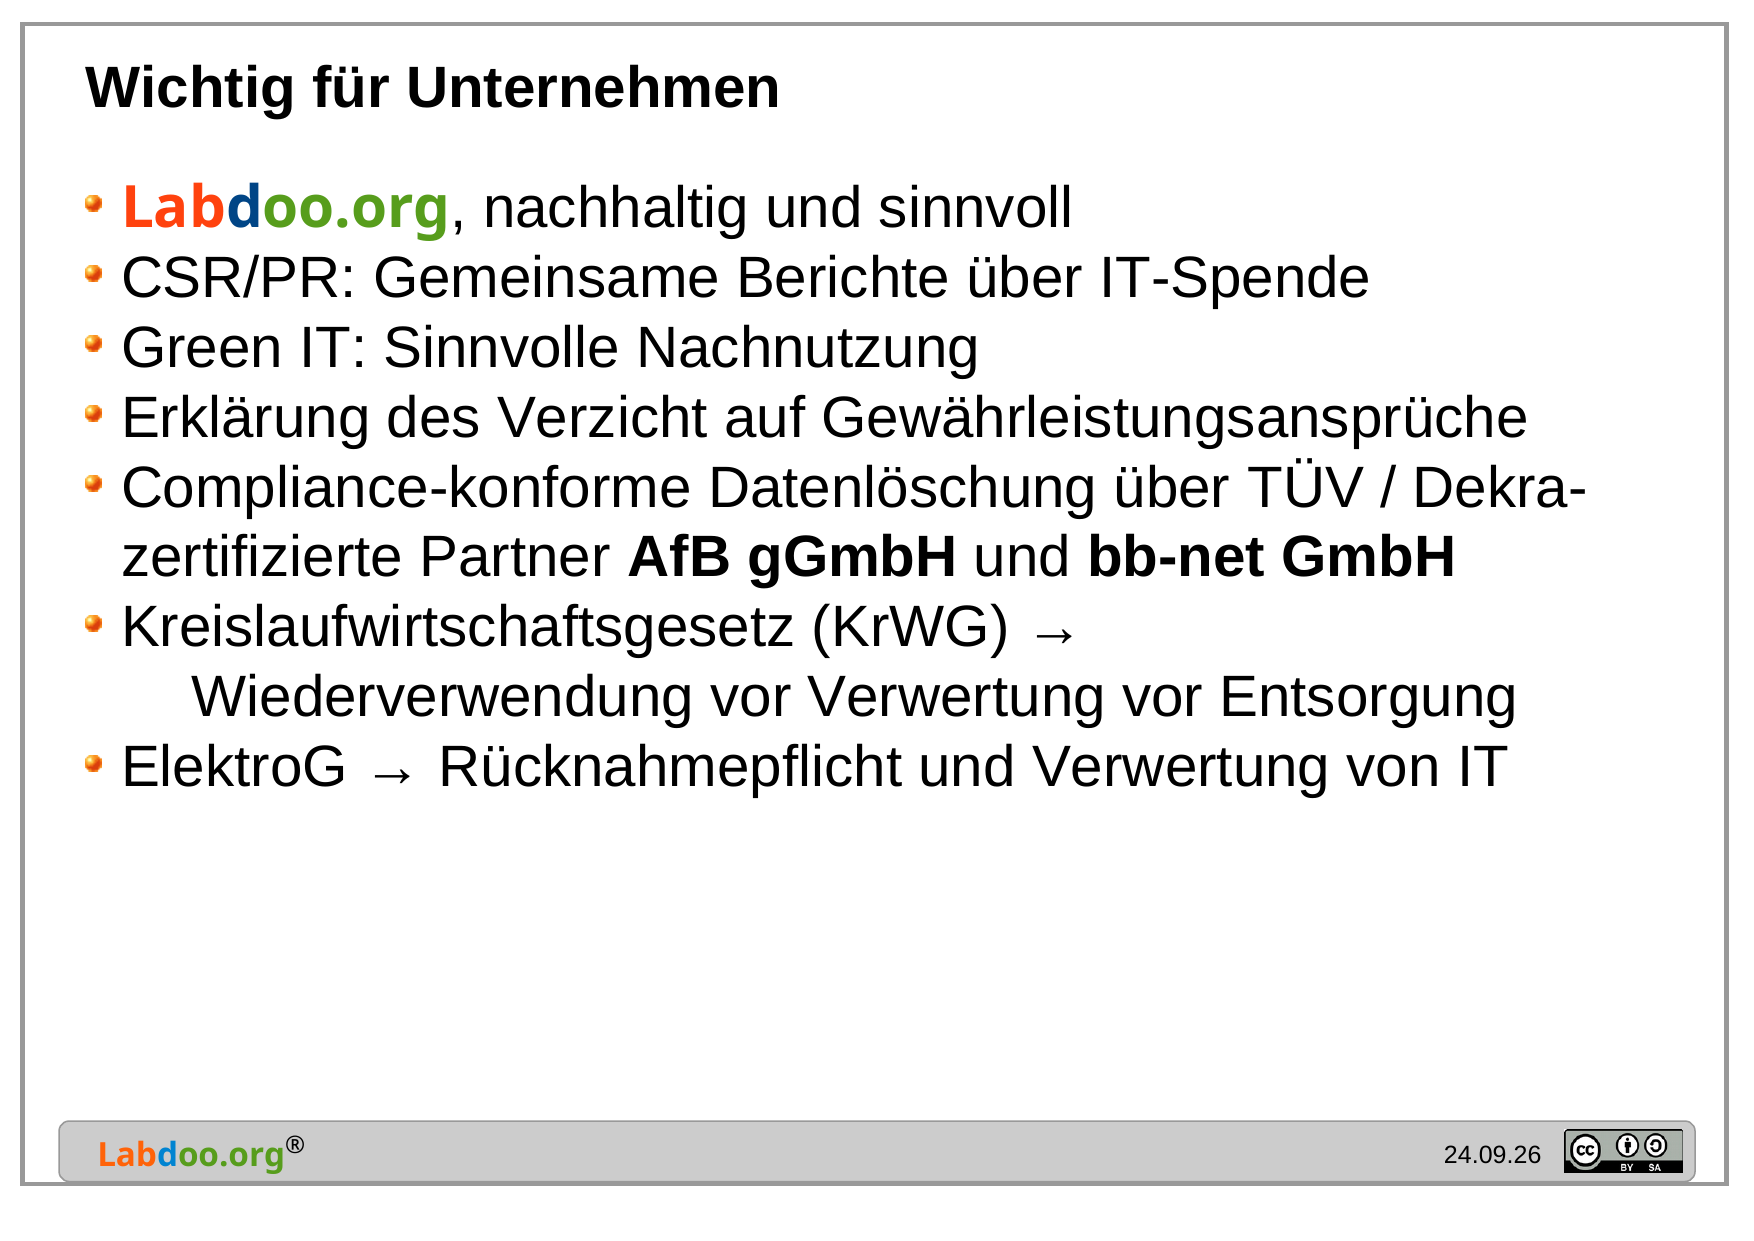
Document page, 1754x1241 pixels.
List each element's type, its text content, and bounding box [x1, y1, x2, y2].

text_box Labdoo.org® [82, 1100, 754, 1179]
picture [1564, 1129, 1683, 1173]
text_box Wichtig für Unternehmen Labdoo.org, nachhaltig und sinnvoll CSR/PR: Gemeinsame Berichte über IT-Spende Green IT: Sinnvolle Nachnutzung Erklärung des Verzicht auf Gewährleistungsansprüche Compliance-konforme Datenlöschung über TÜV / Dekra-zertifizierte Partner AfB gGmbH und bb-net GmbH Kreislaufwirtschaftsgesetz (KrWG) → Wiederverwendung vor Verwertung vor Entsorgung ElektroG → Rücknahmepflicht und Verwertung von IT [70, 41, 1654, 1086]
